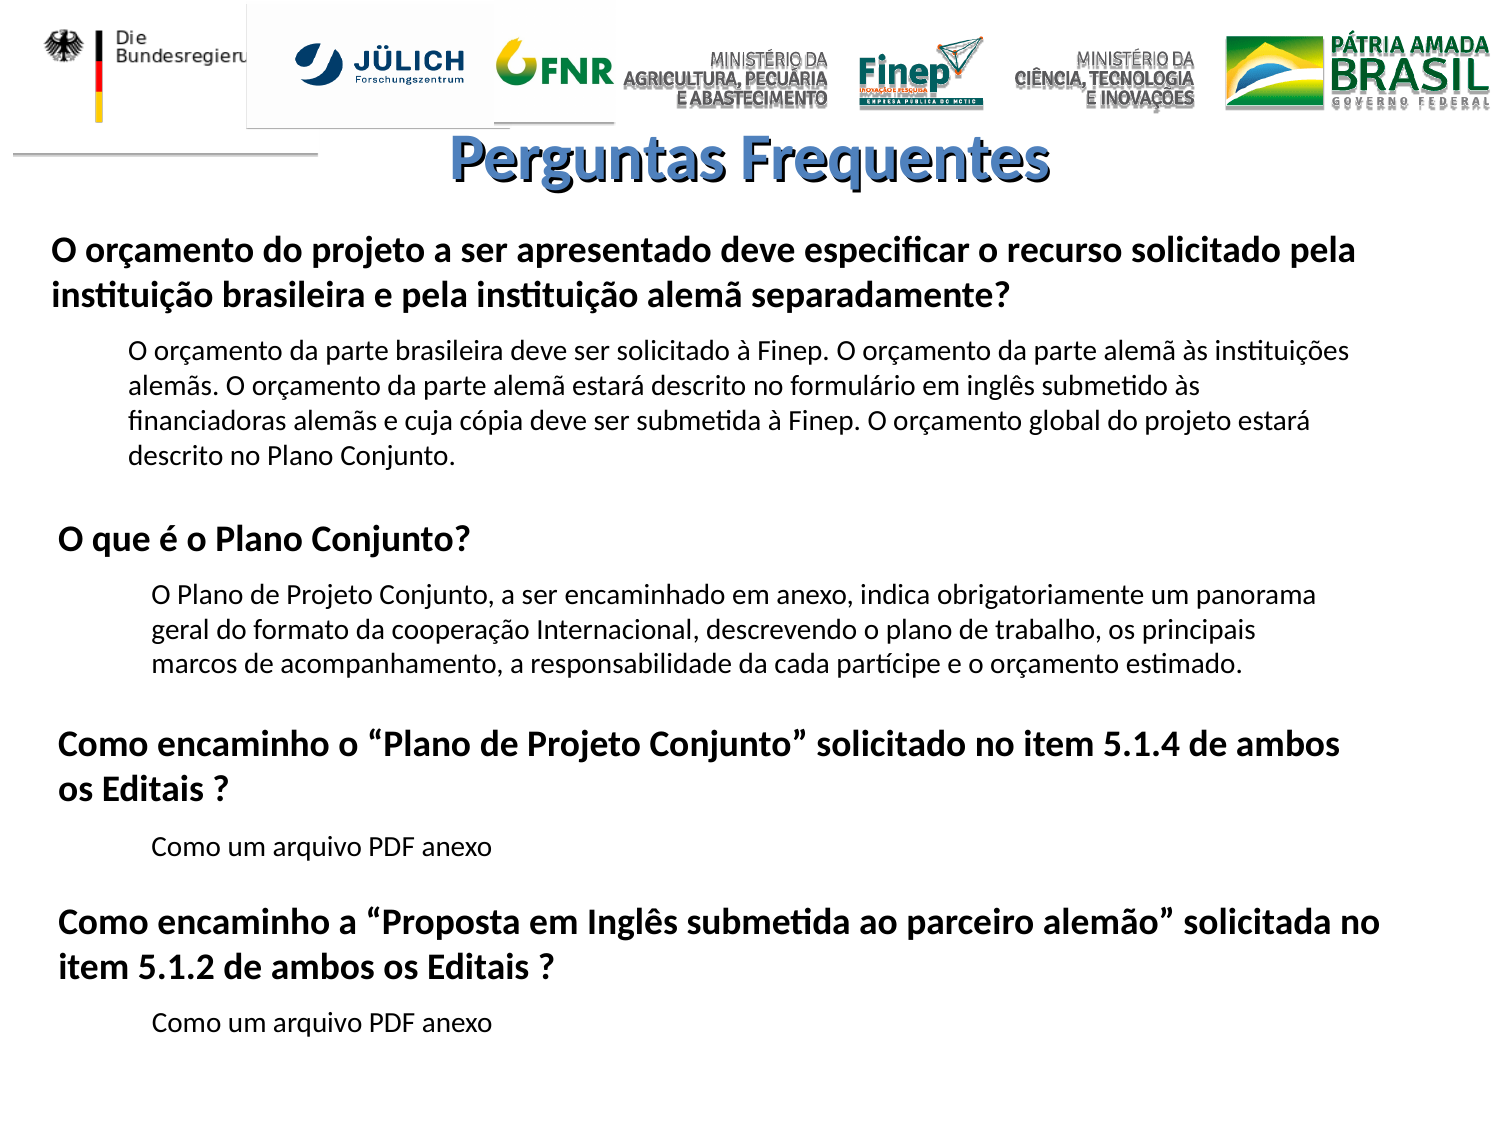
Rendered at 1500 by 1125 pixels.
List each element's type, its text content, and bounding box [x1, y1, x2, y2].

text_box Como um arquivo PDF anexo [137, 996, 508, 1046]
text_box O que é o Plano Conjunto? [43, 507, 1457, 567]
text_box O Plano de Projeto Conjunto, a ser encaminhado em anexo, indica obrigatoriamente um panorama geral do formato da cooperação Internacional, descrevendo o plano de trabalho, os principais marcos de acompanhamento, a responsabilidade da cada partícipe e o orçamento estimado. [136, 567, 1357, 687]
text_box Como encaminho a “Proposta em Inglês submetida ao parceiro alemão” solicitada no item 5.1.2 de ambos os Editais ? [43, 890, 1402, 995]
text_box O orçamento do projeto a ser apresentado deve especificar o recurso solicitado pela instituição brasileira e pela instituição alemã separadamente? [36, 218, 1450, 323]
text_box Como um arquivo PDF anexo [137, 820, 508, 870]
text_box O orçamento da parte brasileira deve ser solicitado à Finep. O orçamento da parte alemã às instituições alemãs. O orçamento da parte alemã estará descrito no formulário em inglês submetido às financiadoras alemãs e cuja cópia deve ser submetida à Finep. O orçamento global do projeto estará descrito no Plano Conjunto. [113, 324, 1370, 479]
picture [13, 0, 1500, 105]
text_box Como encaminho o “Plano de Projeto Conjunto” solicitado no item 5.1.4 de ambos os Editais ? [43, 712, 1384, 817]
text_box Perguntas Frequentes [0, 105, 1500, 196]
